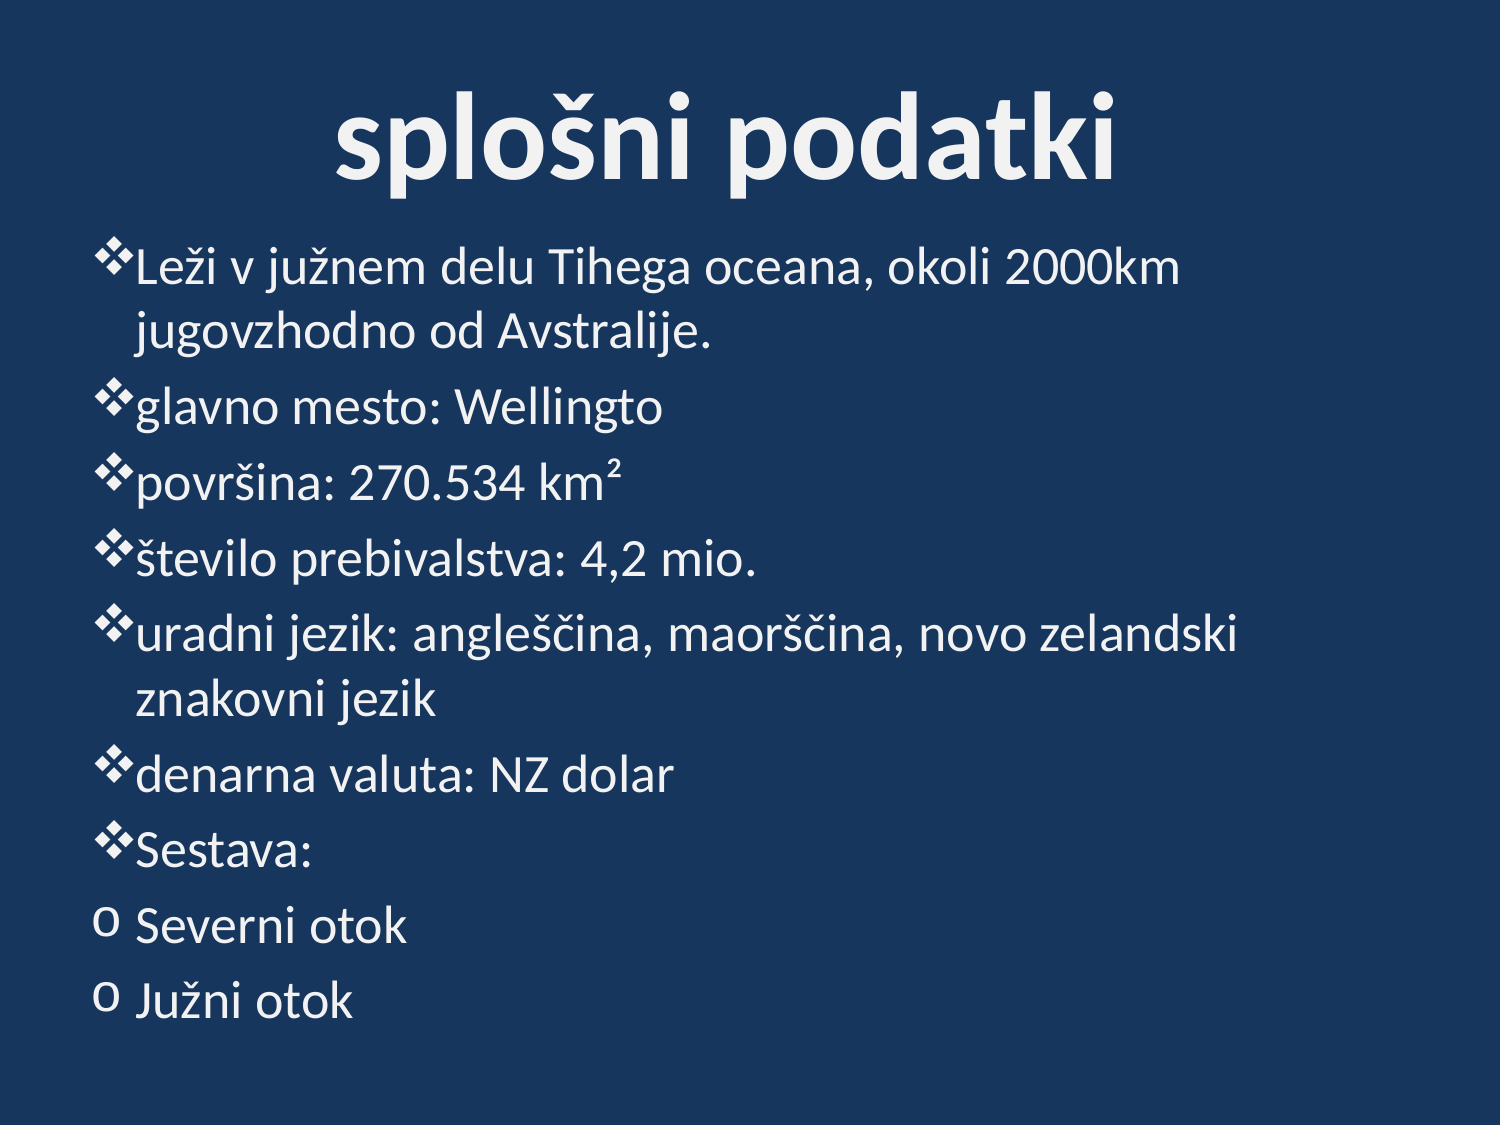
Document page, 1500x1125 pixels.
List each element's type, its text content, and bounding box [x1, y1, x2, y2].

list Leži v južnem delu Tihega oceana, okoli 2000km jugovzhodno od Avstralije. glavno mesto: Wellingto površina: 270.534 km² število prebivalstva: 4,2 mio. uradni jezik: angleščina, maorščina, novo zelandski znakovni jezik denarna valuta: NZ dolar Sestava: Severni otok Južni otok [75, 222, 1425, 1043]
text_box splošni podatki [163, 46, 1289, 212]
